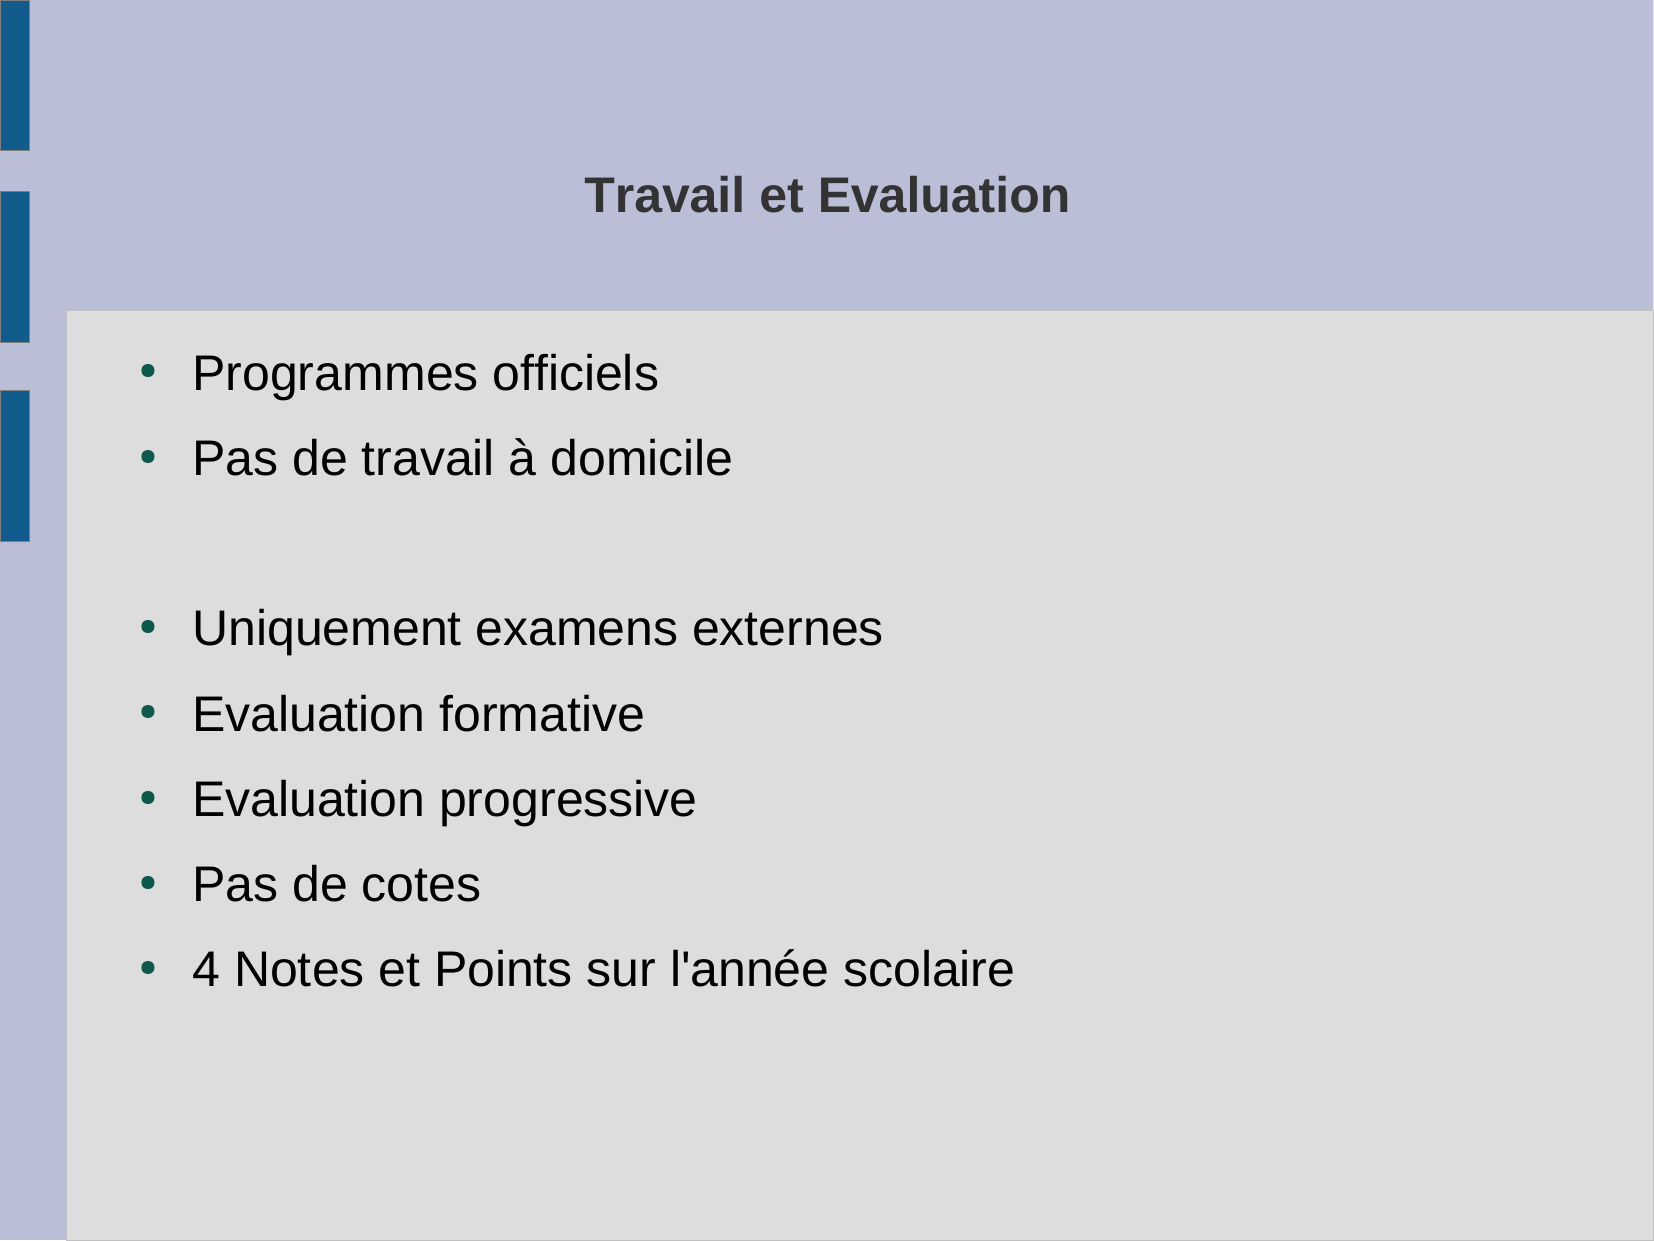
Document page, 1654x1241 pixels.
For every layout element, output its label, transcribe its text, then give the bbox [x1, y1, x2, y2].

title Travail et Evaluation [121, 91, 1534, 299]
list Programmes officiels Pas de travail à domicile Uniquement examens externes Evaluation formative Evaluation progressive Pas de cotes 4 Notes et Points sur l'année scolaire [121, 344, 1534, 1127]
